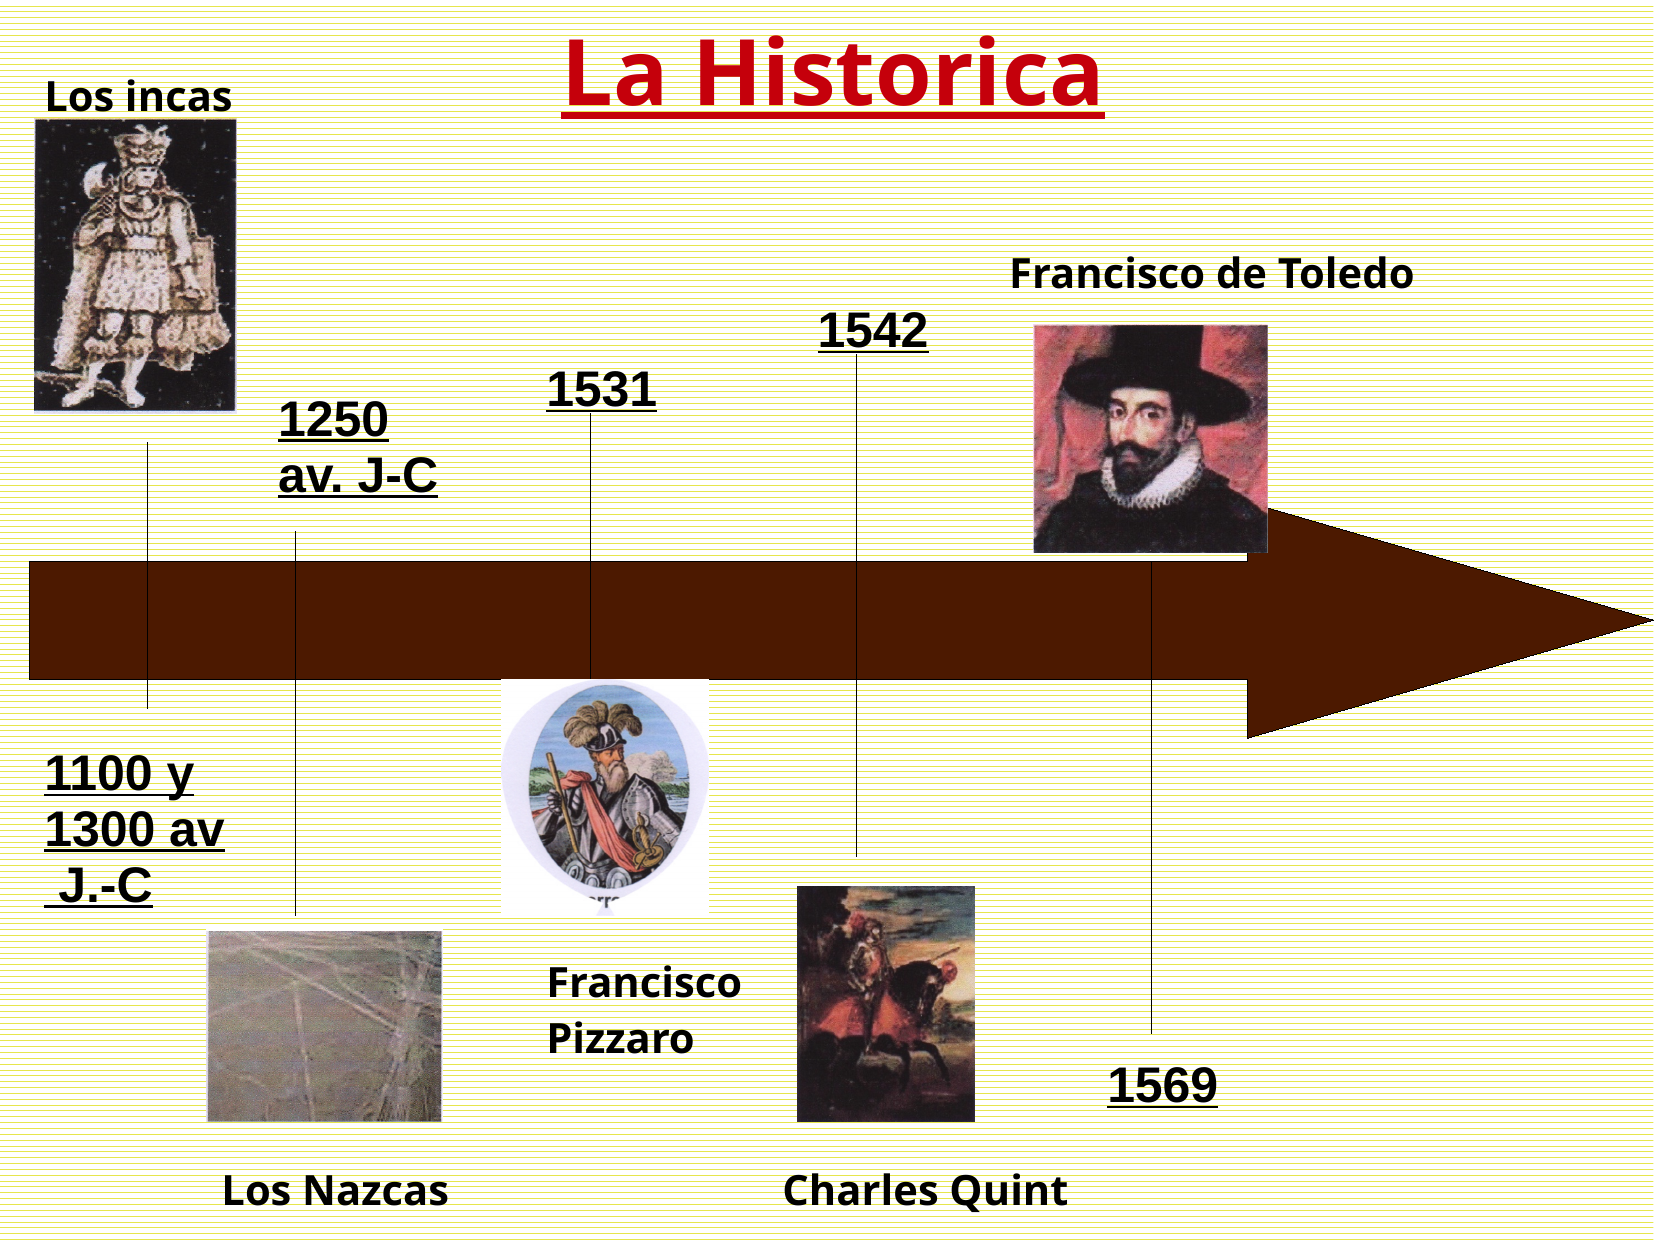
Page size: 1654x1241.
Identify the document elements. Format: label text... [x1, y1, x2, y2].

text_box [296, 561, 590, 680]
text_box [591, 561, 856, 680]
text_box [857, 561, 1151, 680]
text_box Los incas [29, 59, 241, 133]
text_box Los Nazcas [206, 1153, 473, 1241]
text_box Charles Quint [767, 1153, 1093, 1227]
text_box [148, 561, 295, 680]
text_box La Historica [383, 0, 1283, 208]
text_box 1569 [1092, 1050, 1234, 1123]
text_box [1152, 507, 1654, 739]
text_box 1542 [802, 295, 944, 368]
picture [1033, 324, 1268, 553]
picture [34, 133, 237, 414]
text_box 1531 [531, 354, 673, 427]
picture [501, 679, 709, 916]
picture [206, 929, 443, 1123]
picture [797, 886, 975, 1123]
text_box 1250 av. J-C [263, 383, 454, 513]
text_box [29, 561, 147, 680]
text_box Francisco Pizzaro [531, 944, 749, 1077]
text_box 1100 y 1300 av J.-C [29, 738, 240, 924]
text_box Francisco de Toledo [994, 236, 1428, 310]
